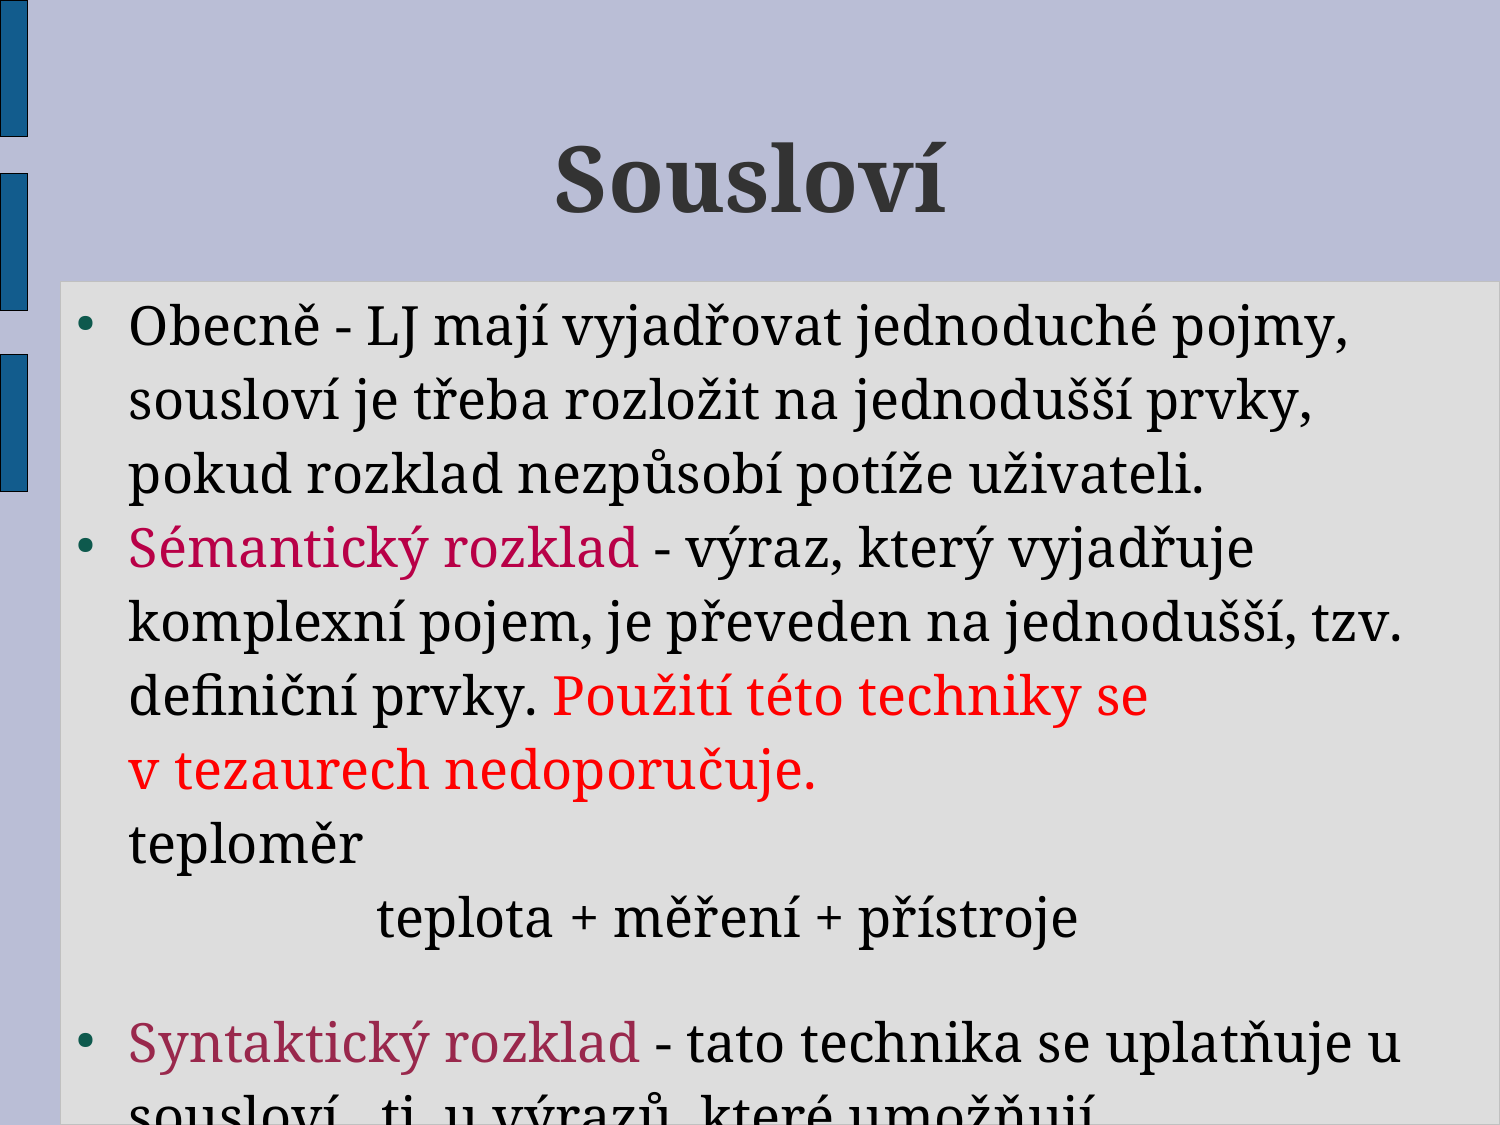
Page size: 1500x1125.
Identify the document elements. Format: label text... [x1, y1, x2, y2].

title Sousloví [110, 90, 1392, 264]
text_box [260, 1066, 441, 1125]
list Obecně - LJ mají vyjadřovat jednoduché pojmy, sousloví je třeba rozložit na jednodušší prvky, pokud rozklad nezpůsobí potíže uživateli. Sémantický rozklad - výraz, který vyjadřuje komplexní pojem, je převeden na jednodušší, tzv. definiční prvky. Použití této techniky se v tezaurech nedoporučuje. teploměr teplota + měření + přístroje Syntaktický rozklad - tato technika se uplatňuje u sousloví, tj. u výrazů, které umožňují morfologickou analýzu na dílčí složky. tibetský buddhismus Tibet + buddhismus [58, 287, 1448, 1125]
